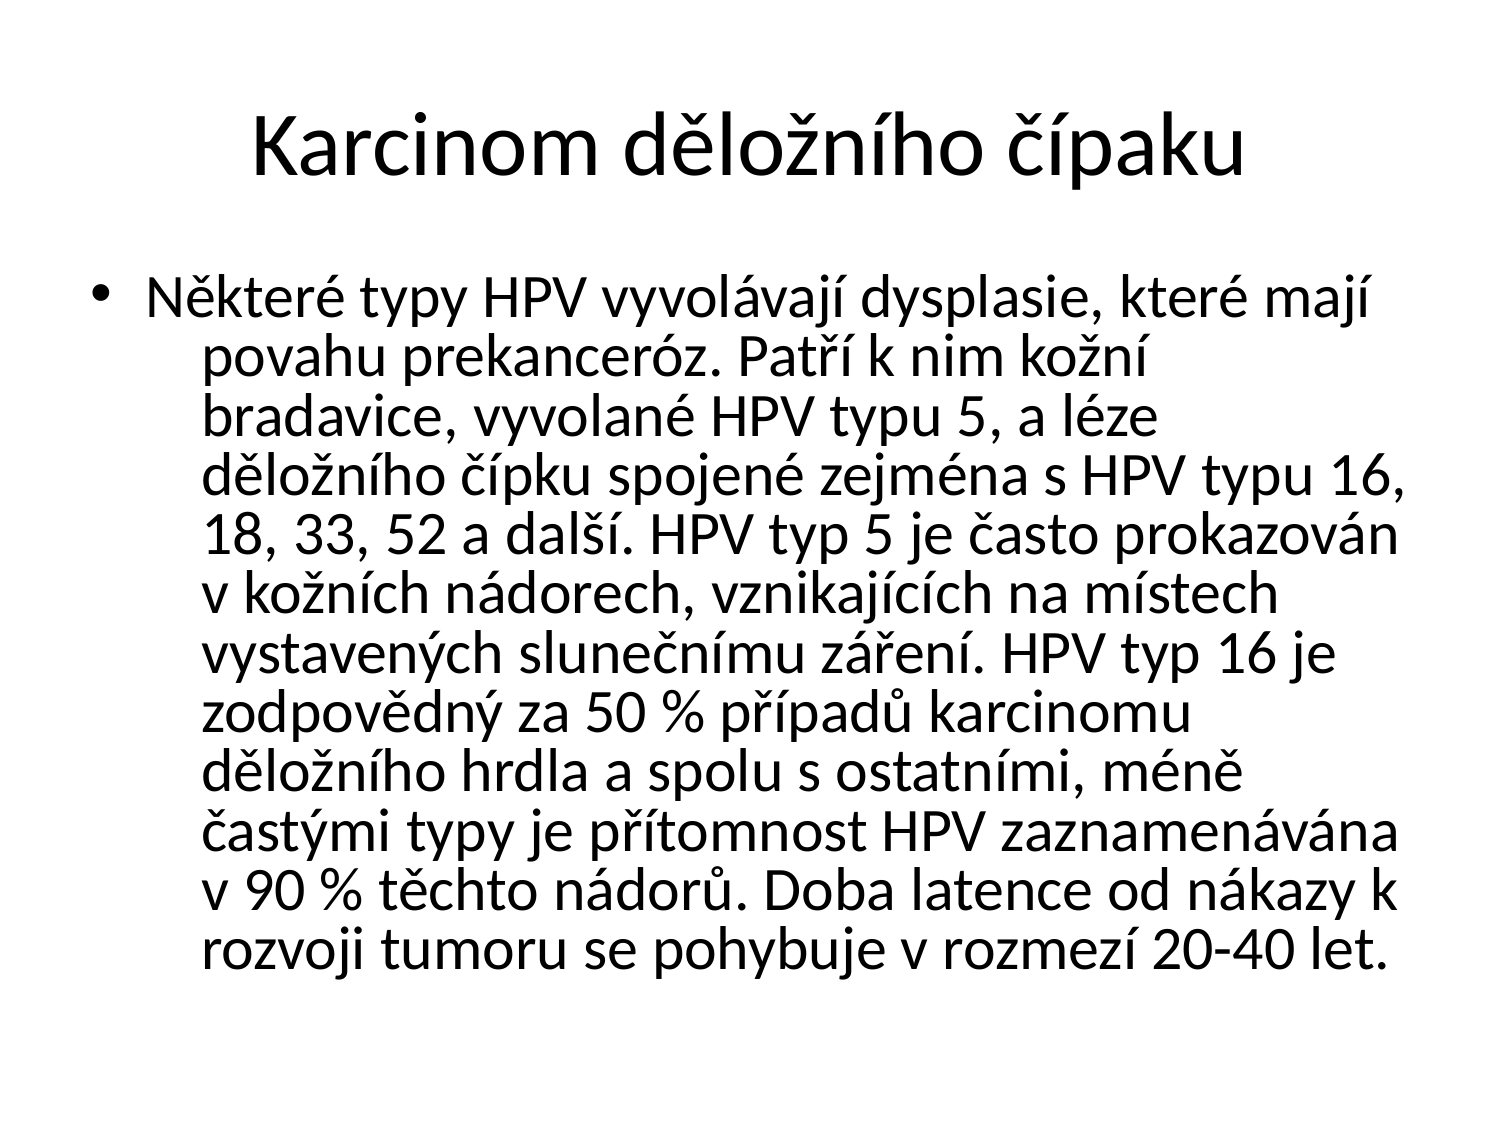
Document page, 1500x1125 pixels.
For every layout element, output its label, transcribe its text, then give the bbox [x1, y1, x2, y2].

title Karcinom děložního čípaku [75, 45, 1426, 233]
list Některé typy HPV vyvolávají dysplasie, které mají povahu prekanceróz. Patří k nim kožní bradavice, vyvolané HPV typu 5, a léze děložního čípku spojené zejména s HPV typu 16, 18, 33, 52 a další. HPV typ 5 je často prokazován v kožních nádorech, vznikajících na místech vystavených slunečnímu záření. HPV typ 16 je zodpovědný za 50 % případů karcinomu děložního hrdla a spolu s ostatními, méně častými typy je přítomnost HPV zaznamenávána v 90 % těchto nádorů. Doba latence od nákazy k rozvoji tumoru se pohybuje v rozmezí 20-40 let. [75, 262, 1426, 1005]
